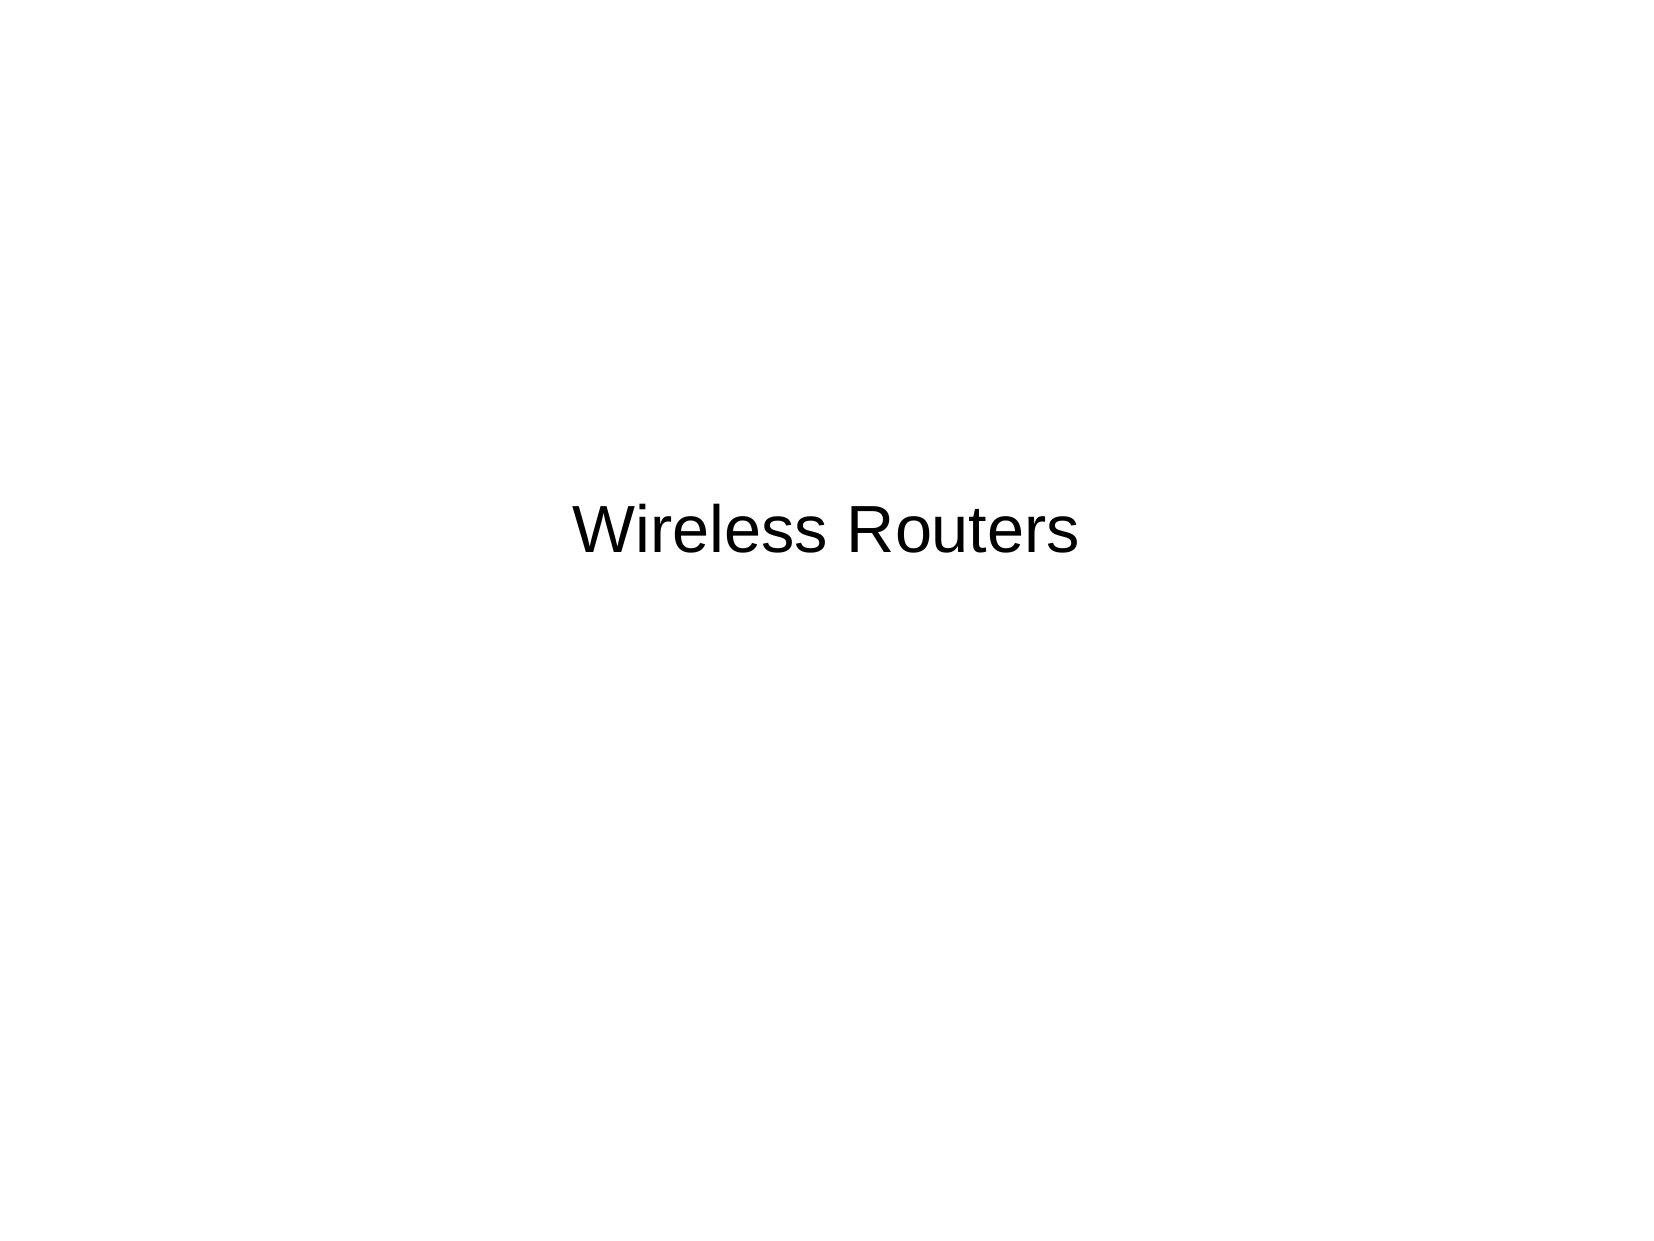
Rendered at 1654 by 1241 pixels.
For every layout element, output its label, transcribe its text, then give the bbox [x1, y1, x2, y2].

subtitle Wireless Routers [82, 49, 1571, 1010]
